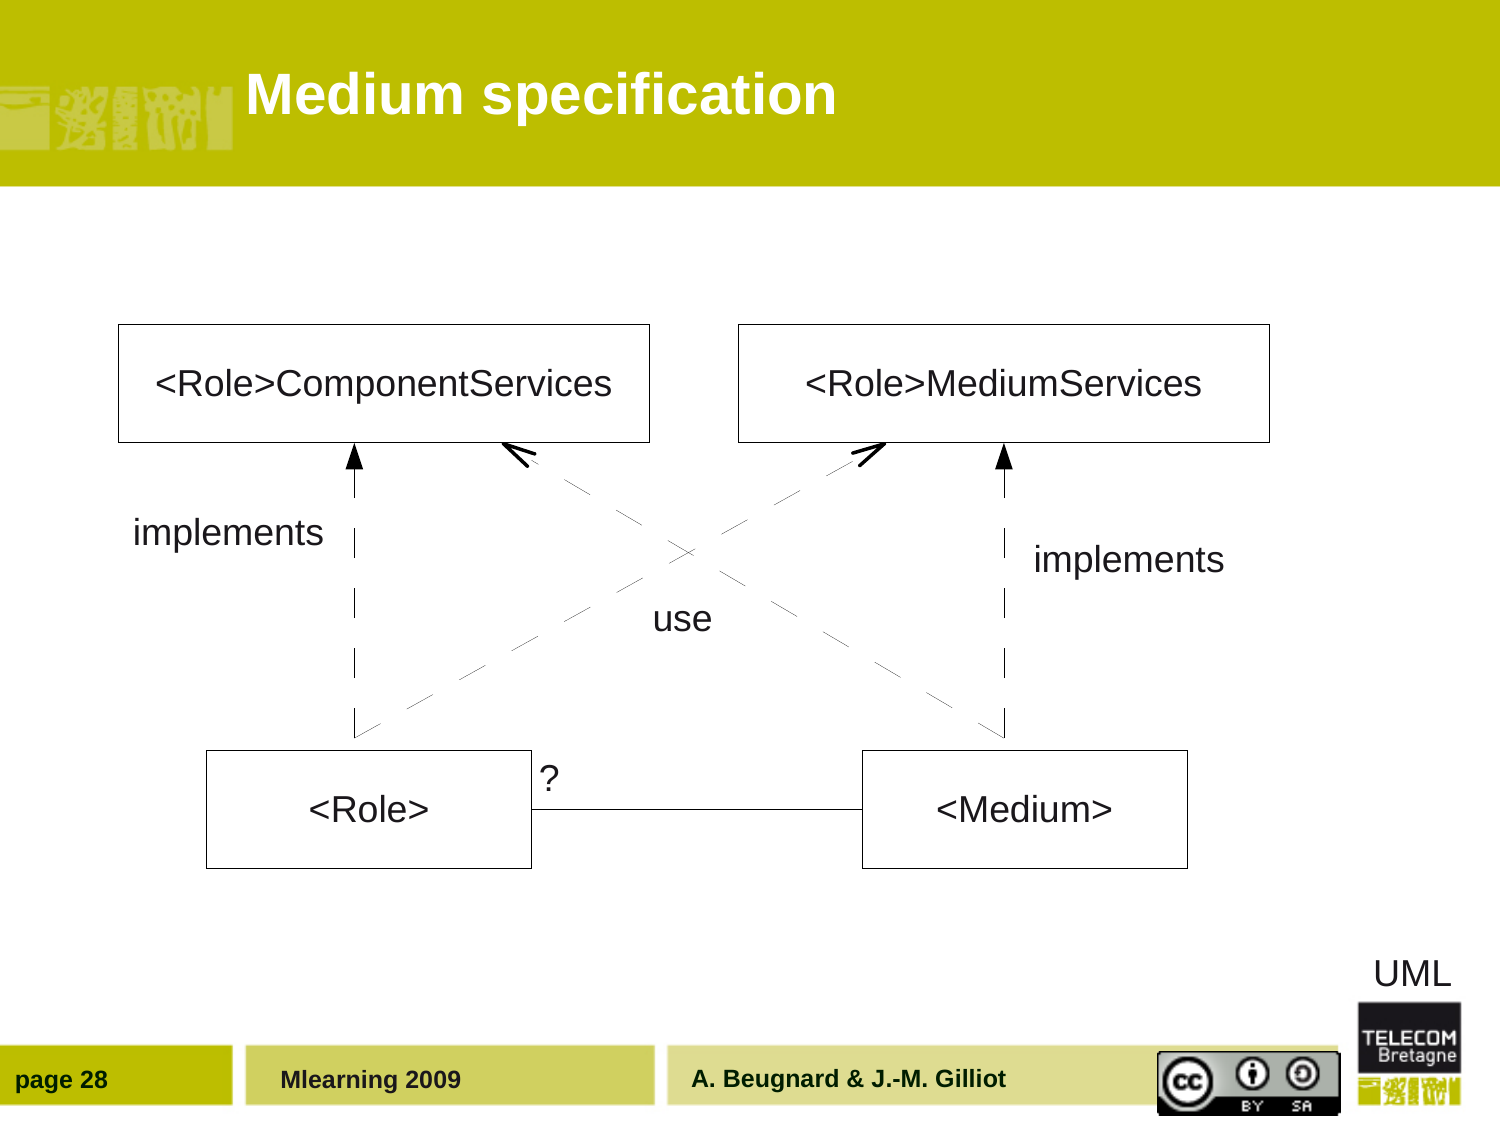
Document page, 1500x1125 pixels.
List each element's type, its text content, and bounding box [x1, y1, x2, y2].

text_box <Role> [206, 750, 532, 869]
text_box use [637, 590, 728, 648]
text_box implements [1018, 531, 1240, 589]
text_box <Medium> [862, 750, 1188, 869]
text_box ? [524, 750, 575, 807]
text_box UML [1358, 944, 1467, 1002]
picture [0, 0, 1500, 1125]
title Medium specification [245, 23, 1459, 166]
text_box <Role>ComponentServices [118, 324, 650, 443]
text_box implements [118, 504, 340, 562]
text_box <Role>MediumServices [738, 324, 1270, 443]
